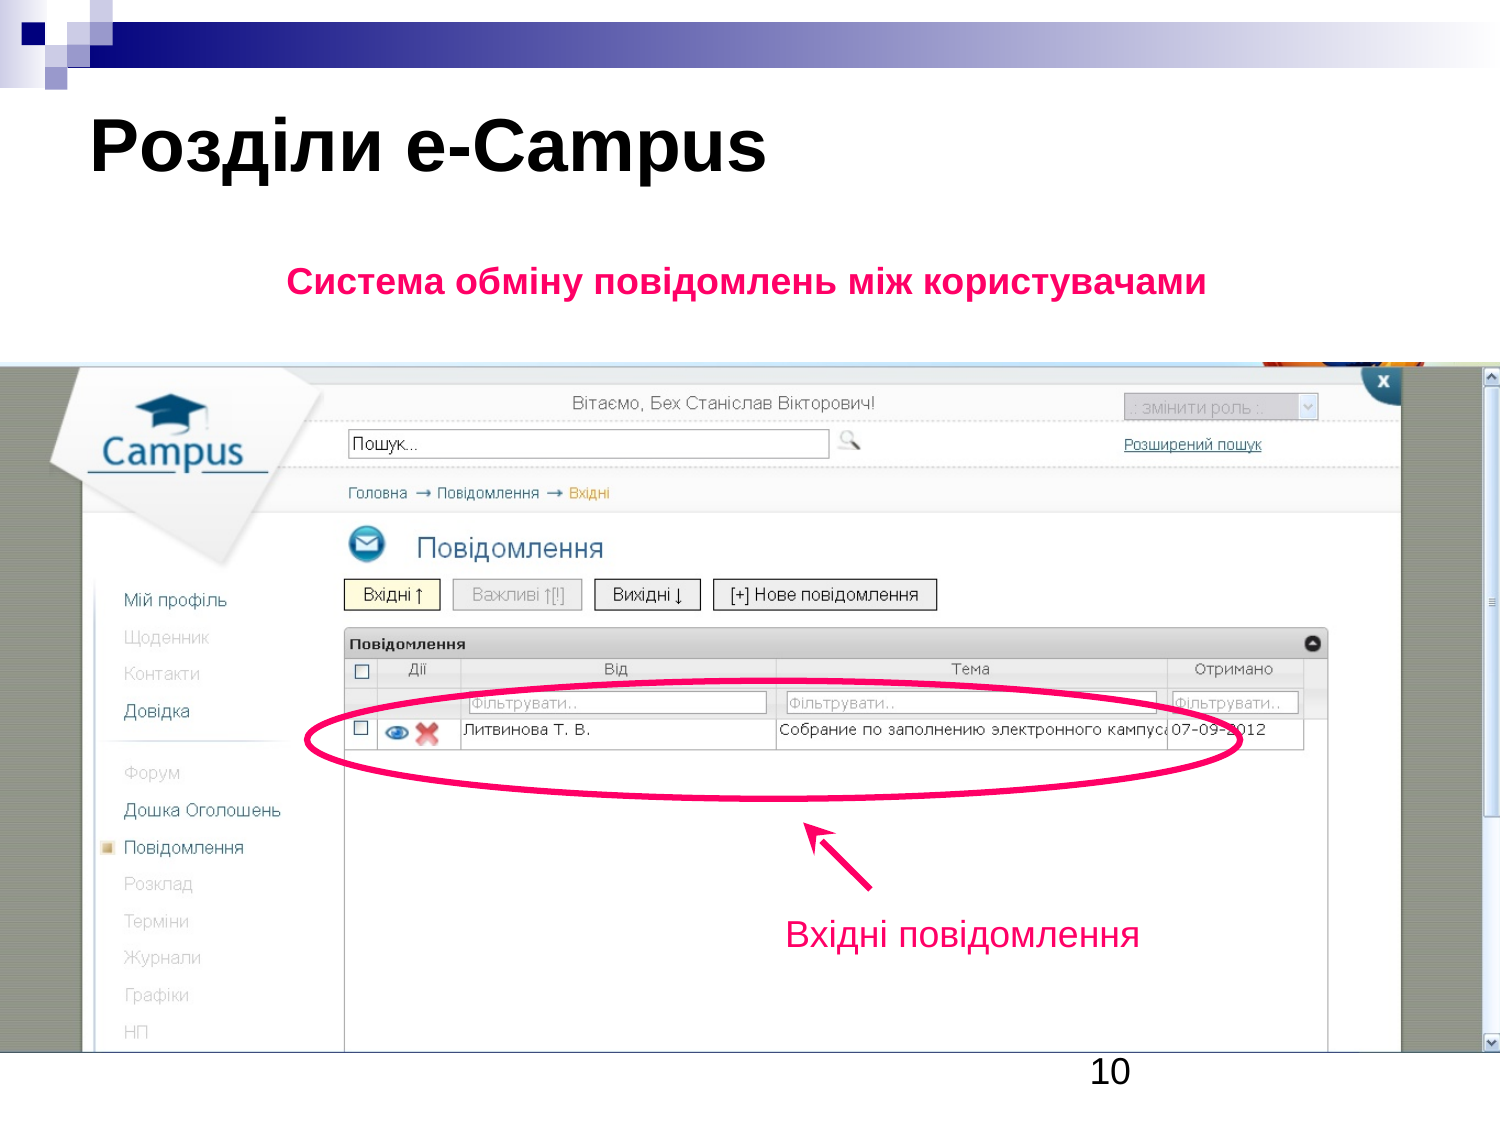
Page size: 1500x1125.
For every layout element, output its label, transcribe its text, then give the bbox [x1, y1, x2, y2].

text_box Система обміну повідомлень між користувачами [271, 249, 1223, 310]
text_box Вхідні повідомлення [770, 902, 1156, 963]
picture [0, 362, 1500, 1053]
title Розділи e-Campus [75, 74, 1426, 208]
text_box [307, 680, 1241, 799]
